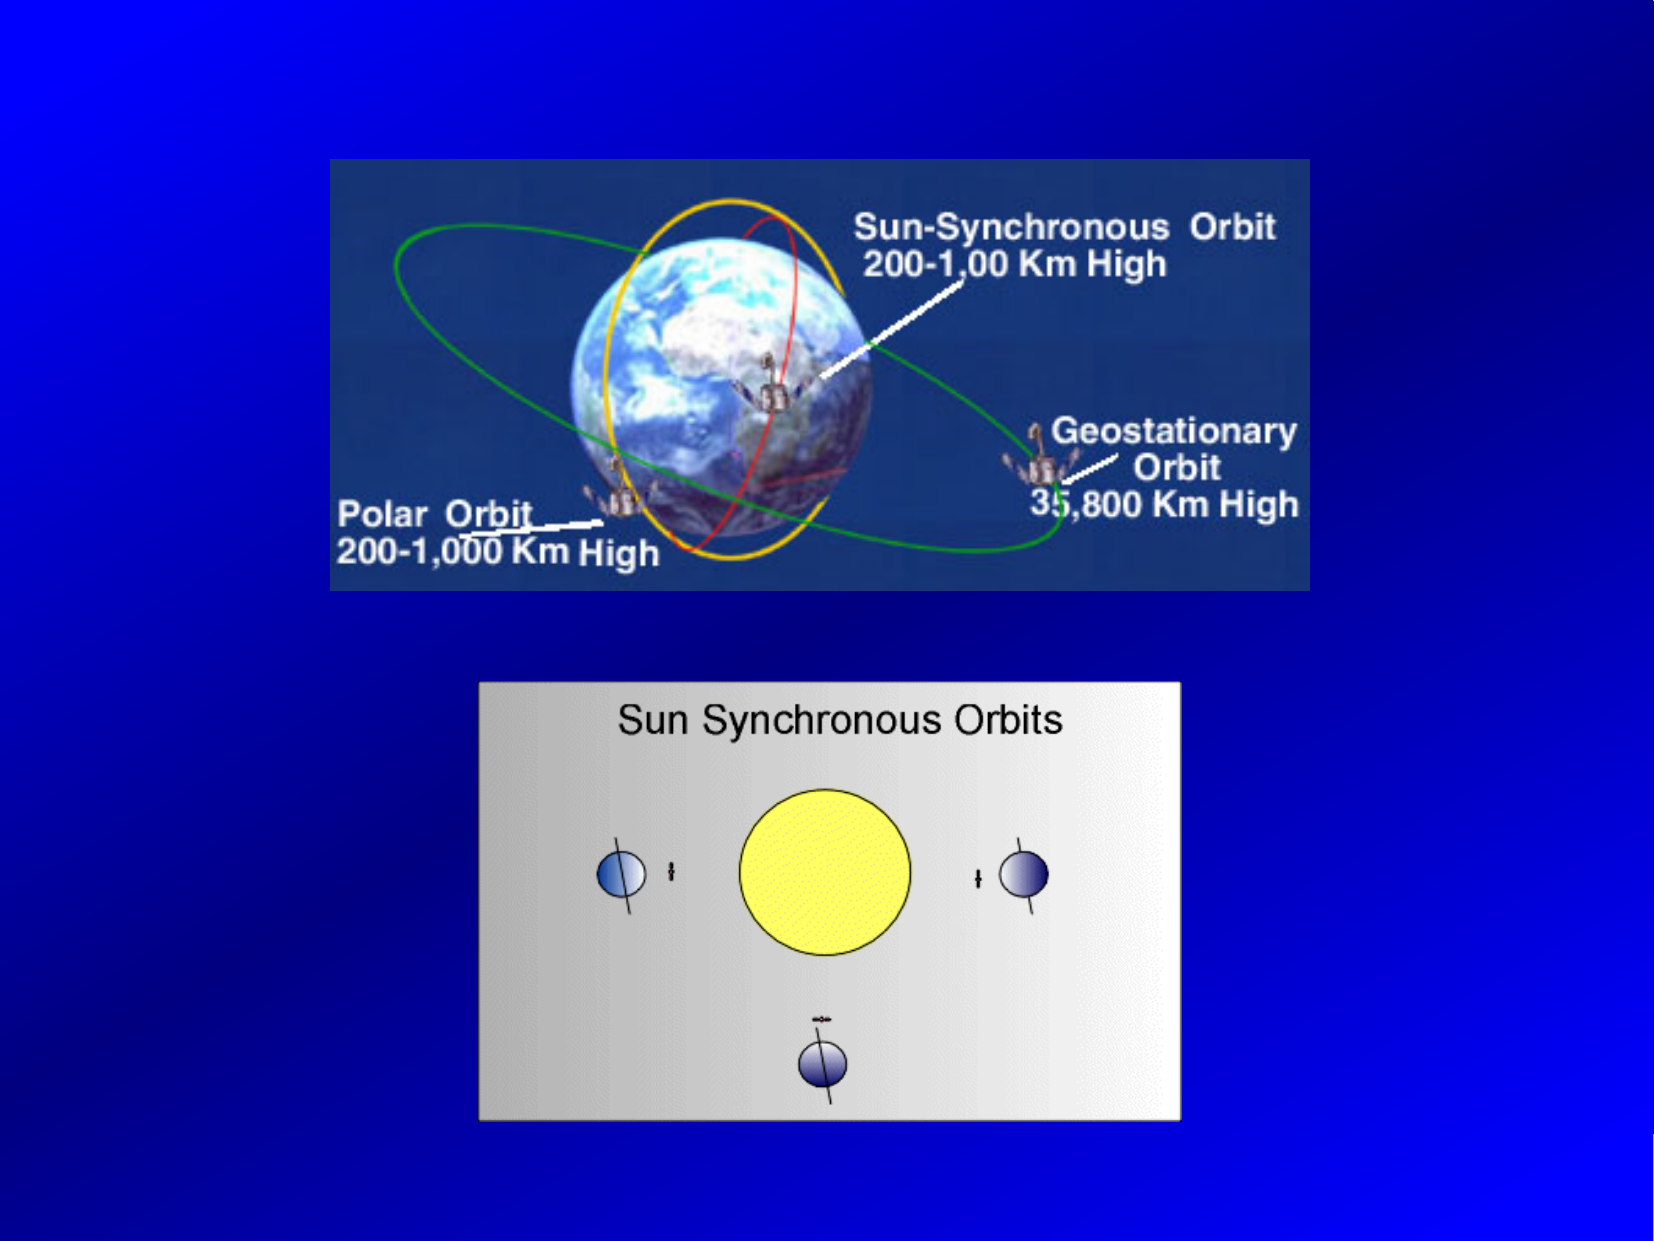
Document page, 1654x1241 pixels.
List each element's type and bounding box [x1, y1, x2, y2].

picture [330, 159, 1310, 591]
picture [478, 681, 1182, 1123]
